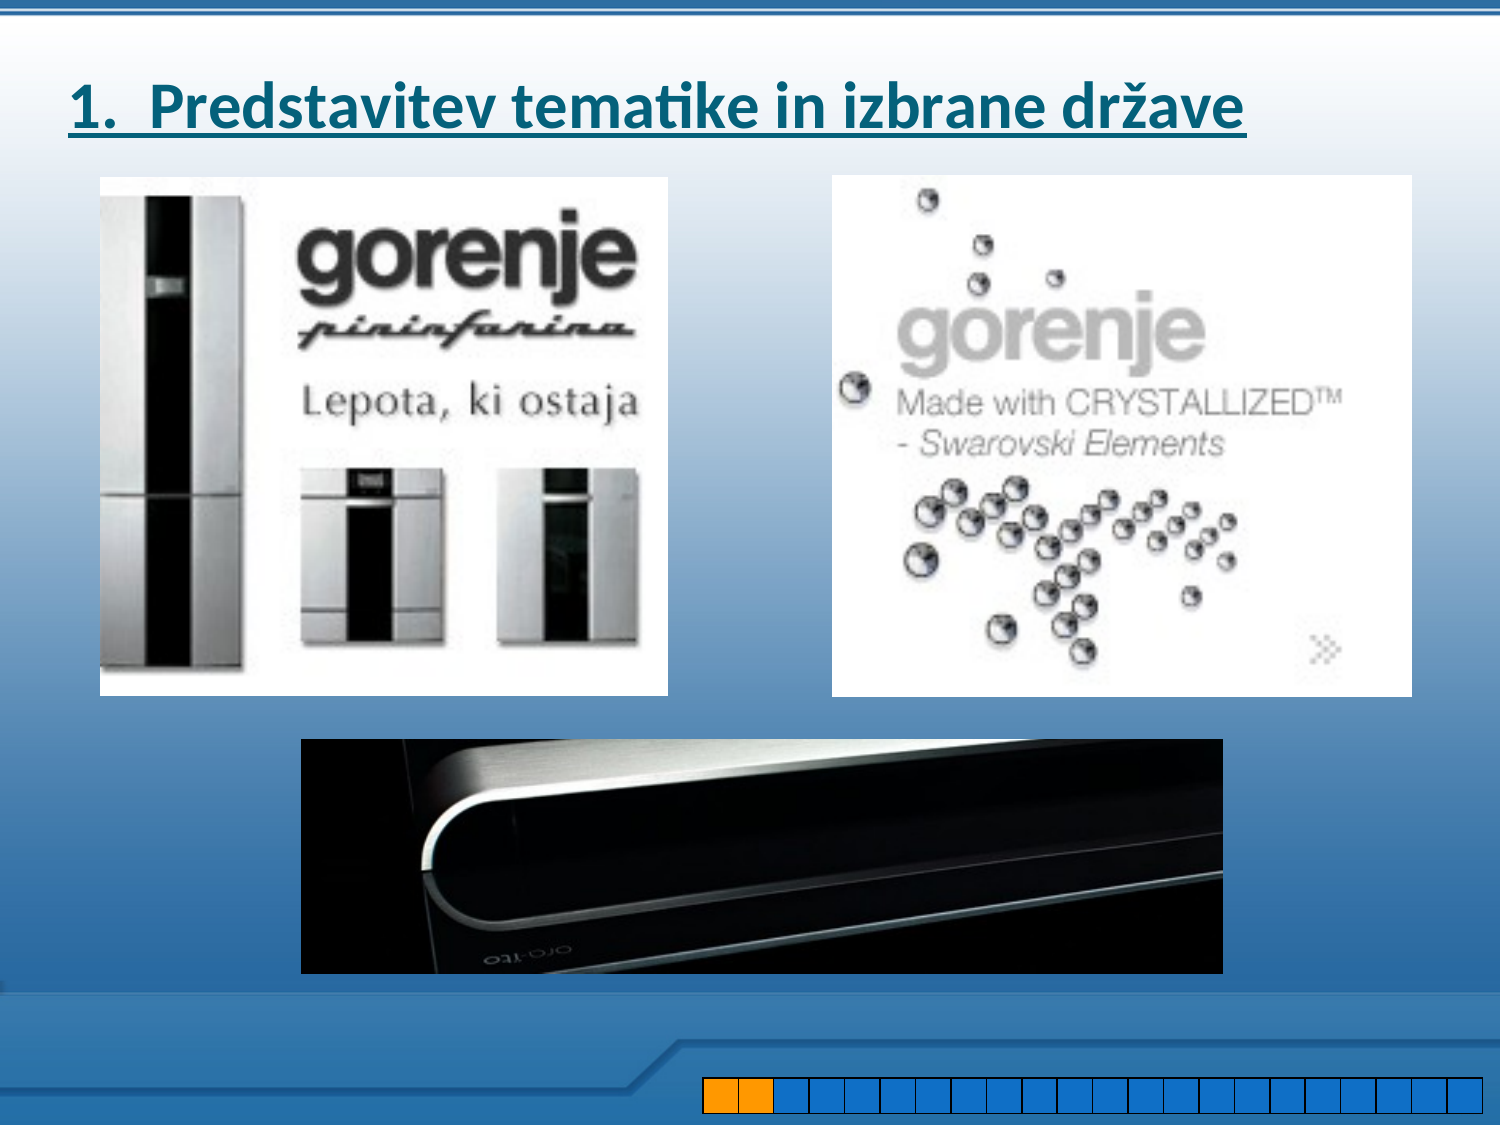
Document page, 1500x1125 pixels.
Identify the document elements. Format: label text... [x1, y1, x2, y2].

text_box [702, 1077, 1483, 1114]
picture [0, 0, 1500, 1125]
text_box 1. Predstavitev tematike in izbrane države [53, 54, 1500, 150]
